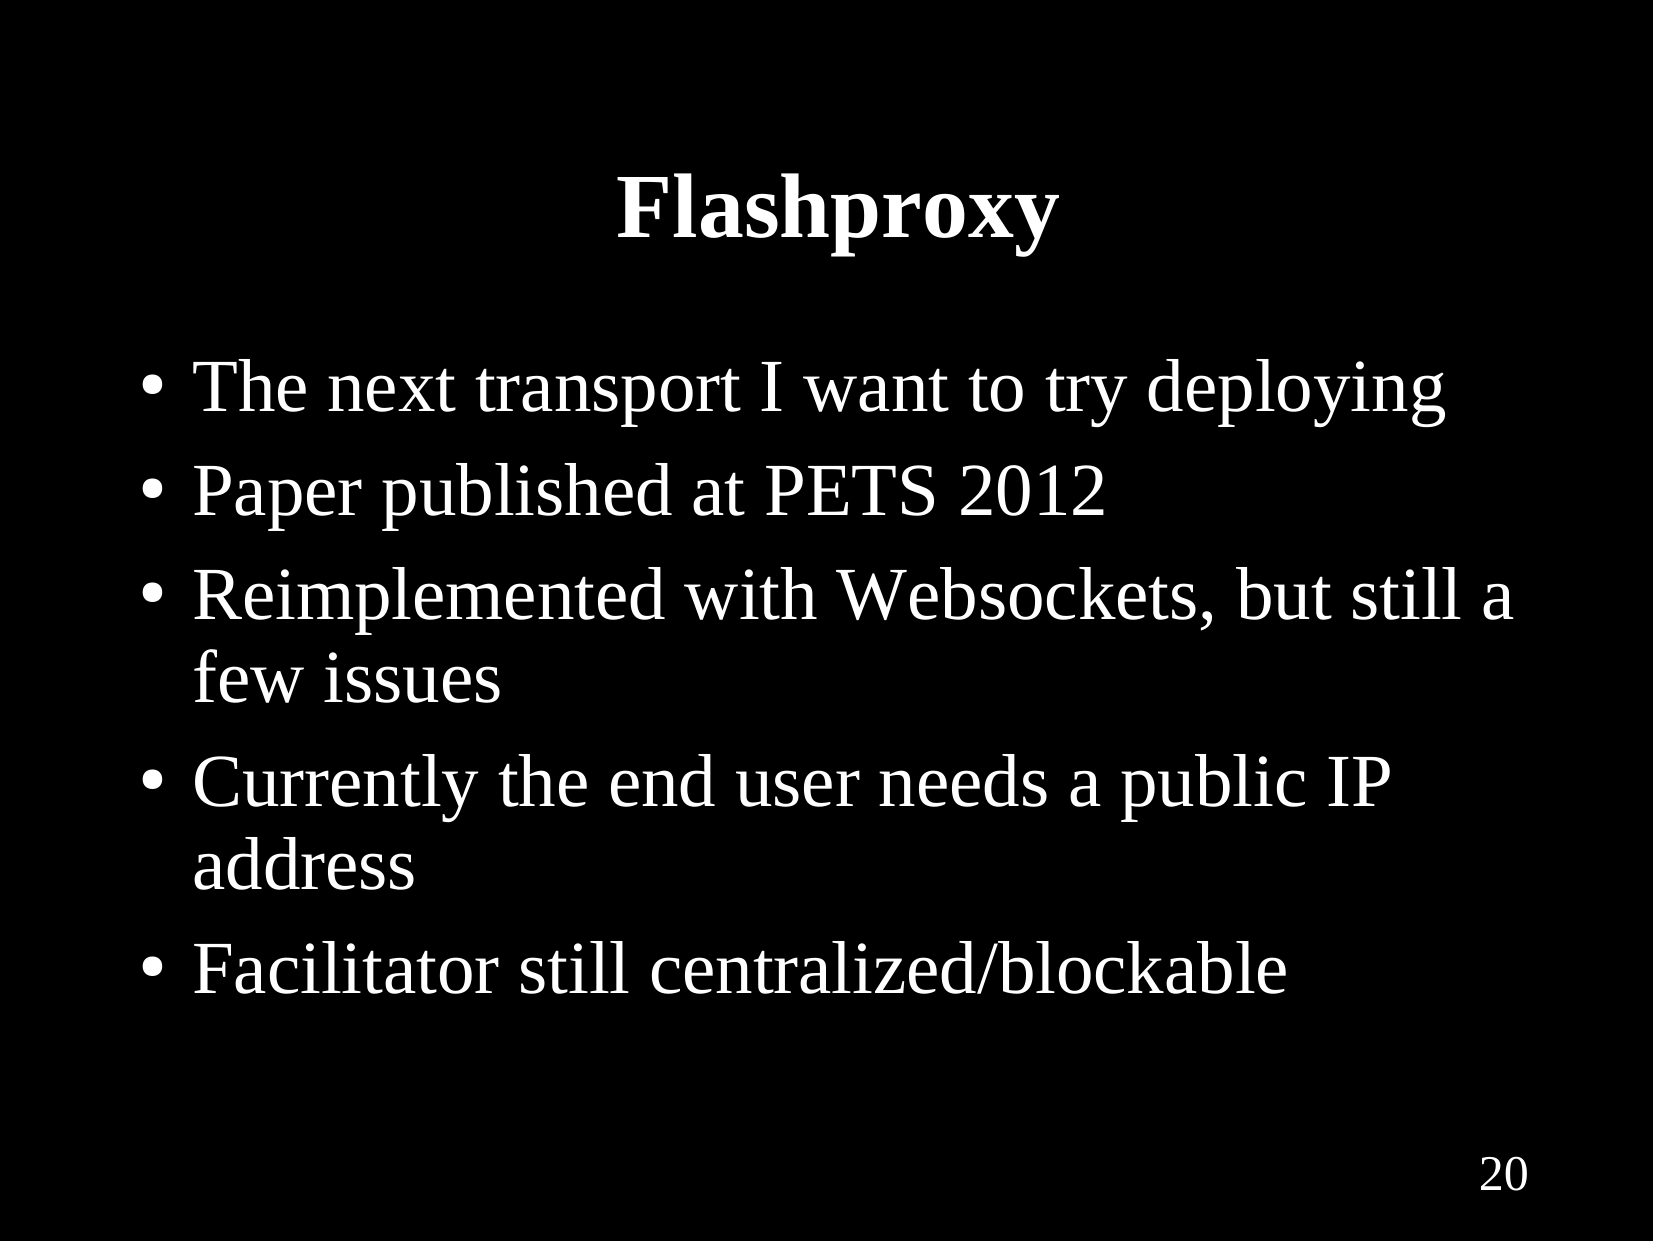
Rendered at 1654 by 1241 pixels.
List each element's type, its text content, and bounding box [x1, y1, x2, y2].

title Flashproxy [121, 102, 1534, 311]
list The next transport I want to try deploying Paper published at PETS 2012 Reimplemented with Websockets, but still a few issues Currently the end user needs a public IP address Facilitator still centralized/blockable [121, 344, 1534, 1127]
